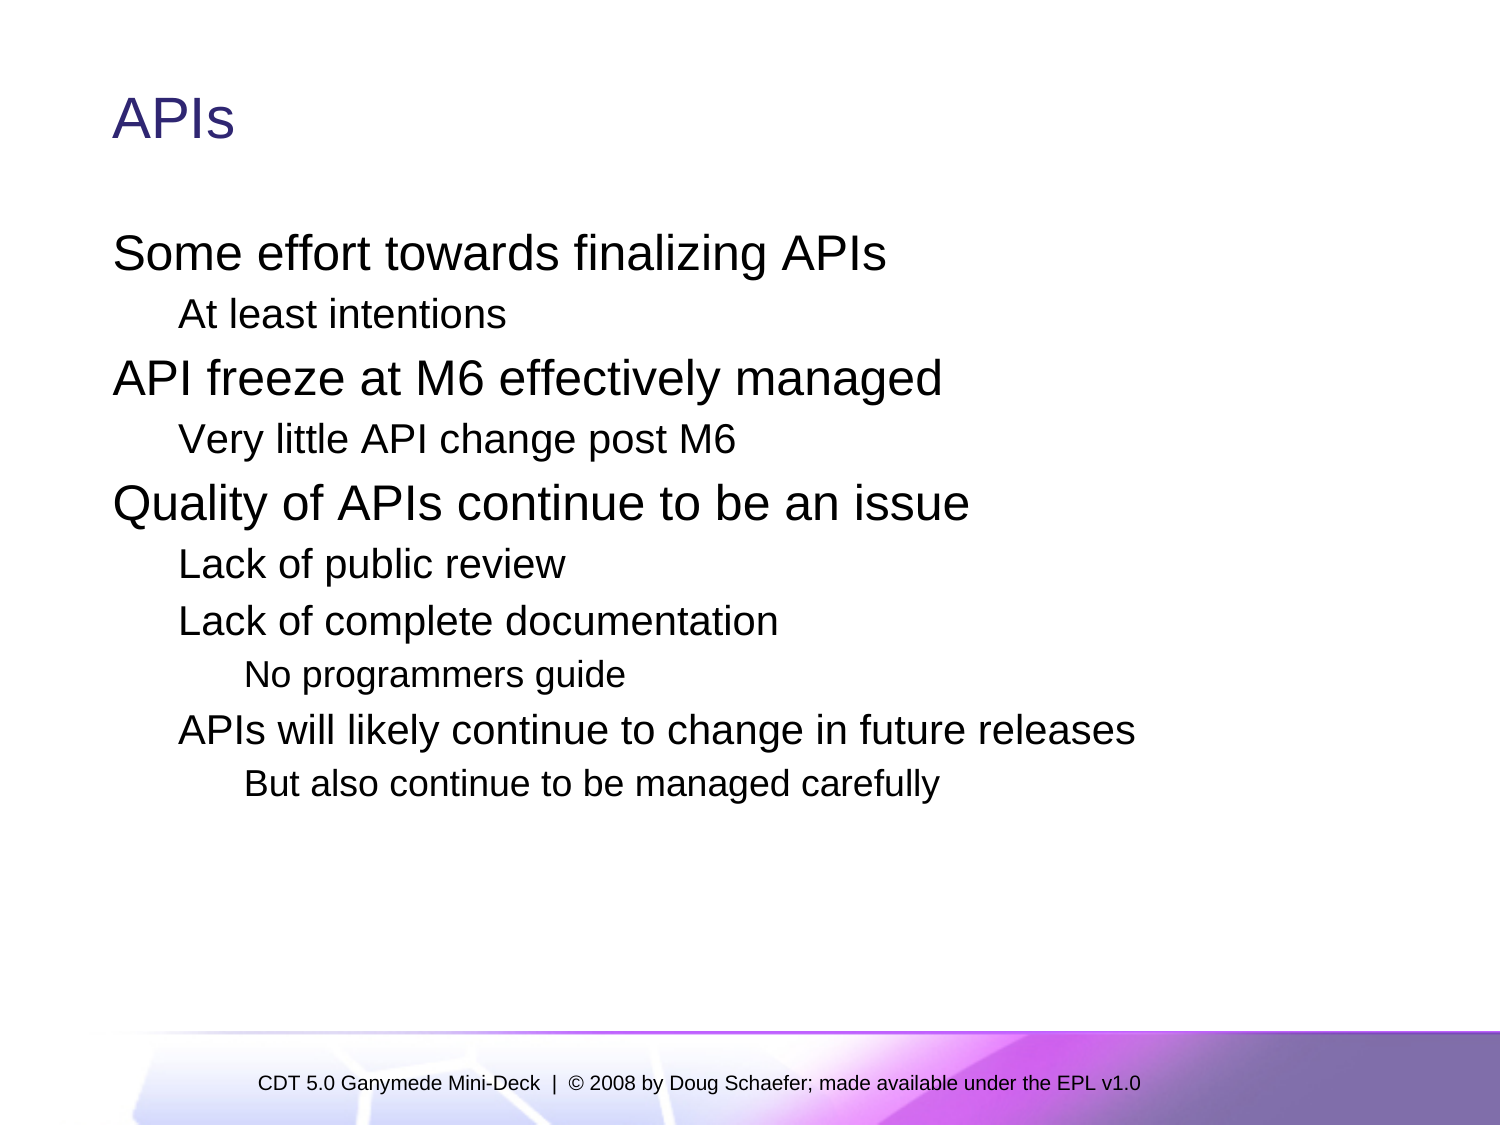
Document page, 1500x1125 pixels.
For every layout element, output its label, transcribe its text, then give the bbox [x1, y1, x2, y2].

title APIs [112, 82, 1388, 156]
list Some effort towards finalizing APIs At least intentions API freeze at M6 effectively managed Very little API change post M6 Quality of APIs continue to be an issue Lack of public review Lack of complete documentation No programmers guide APIs will likely continue to change in future releases But also continue to be managed carefully [112, 224, 1388, 986]
picture [0, 1031, 1500, 1125]
